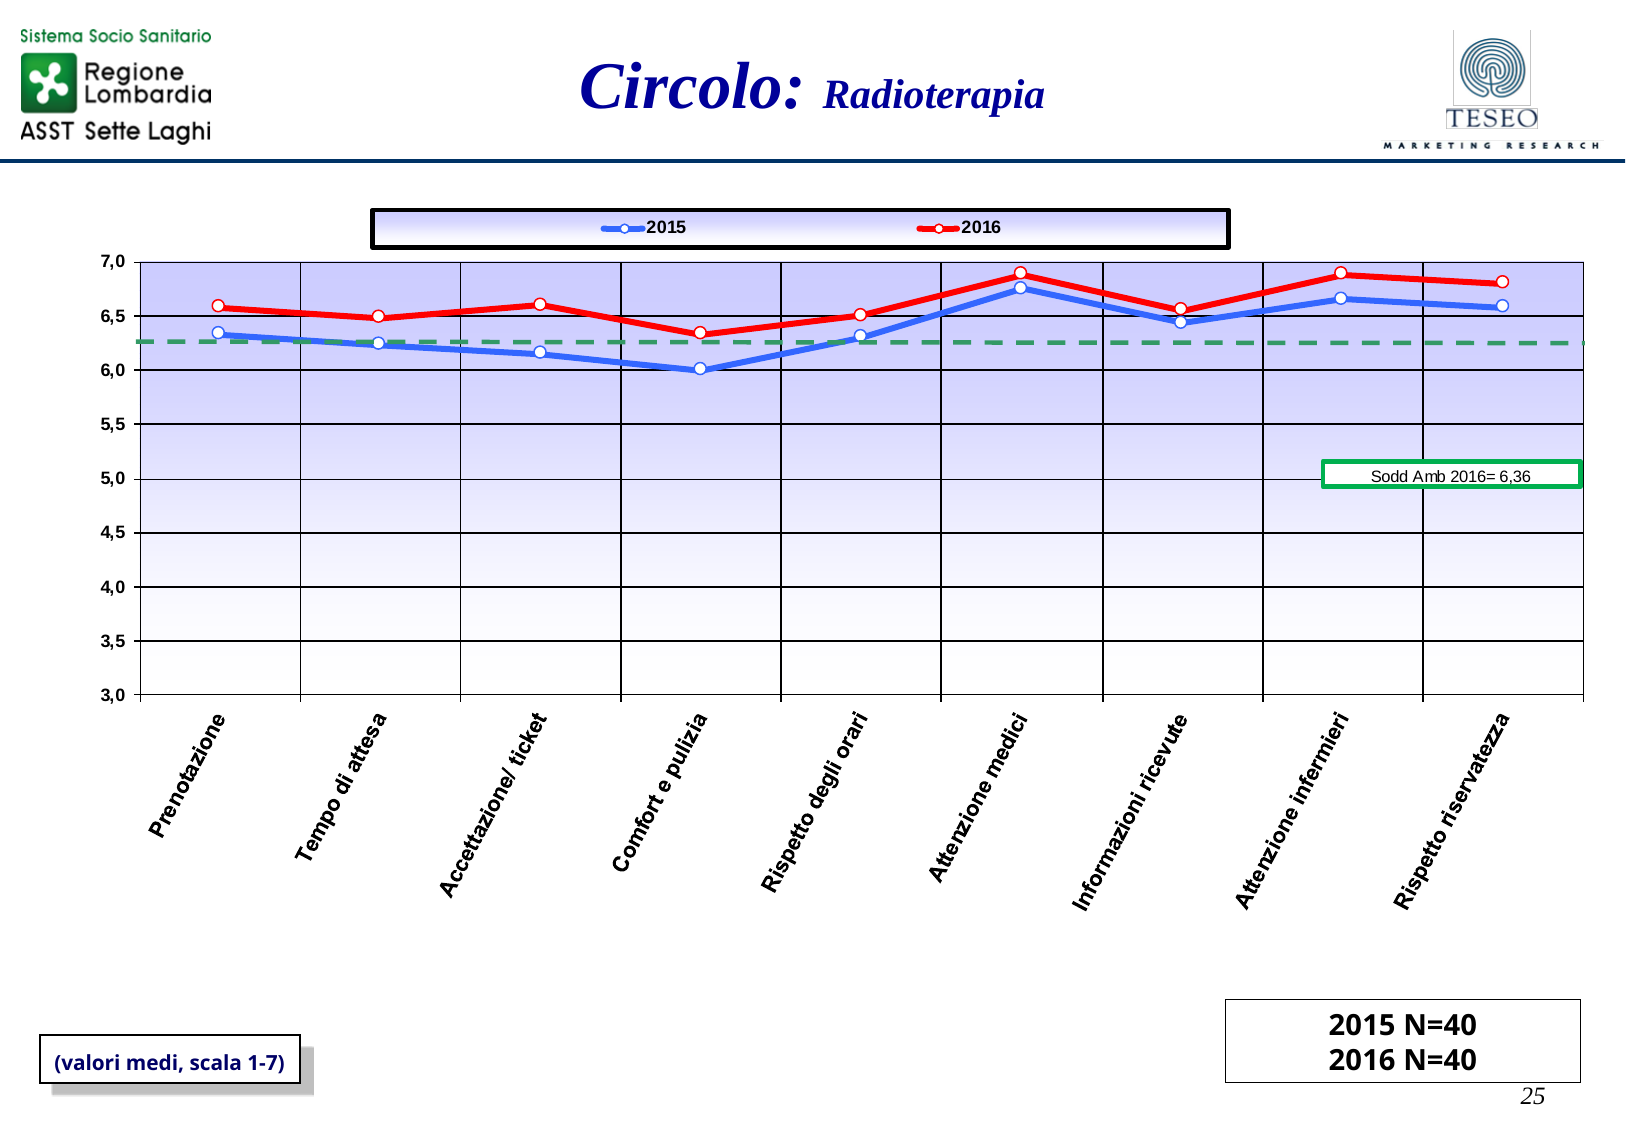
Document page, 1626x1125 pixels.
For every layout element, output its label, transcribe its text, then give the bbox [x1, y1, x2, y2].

picture [28, 198, 1597, 1088]
picture [21, 26, 211, 148]
picture [1381, 30, 1604, 149]
text_box Circolo: Radioterapia [268, 18, 1356, 144]
